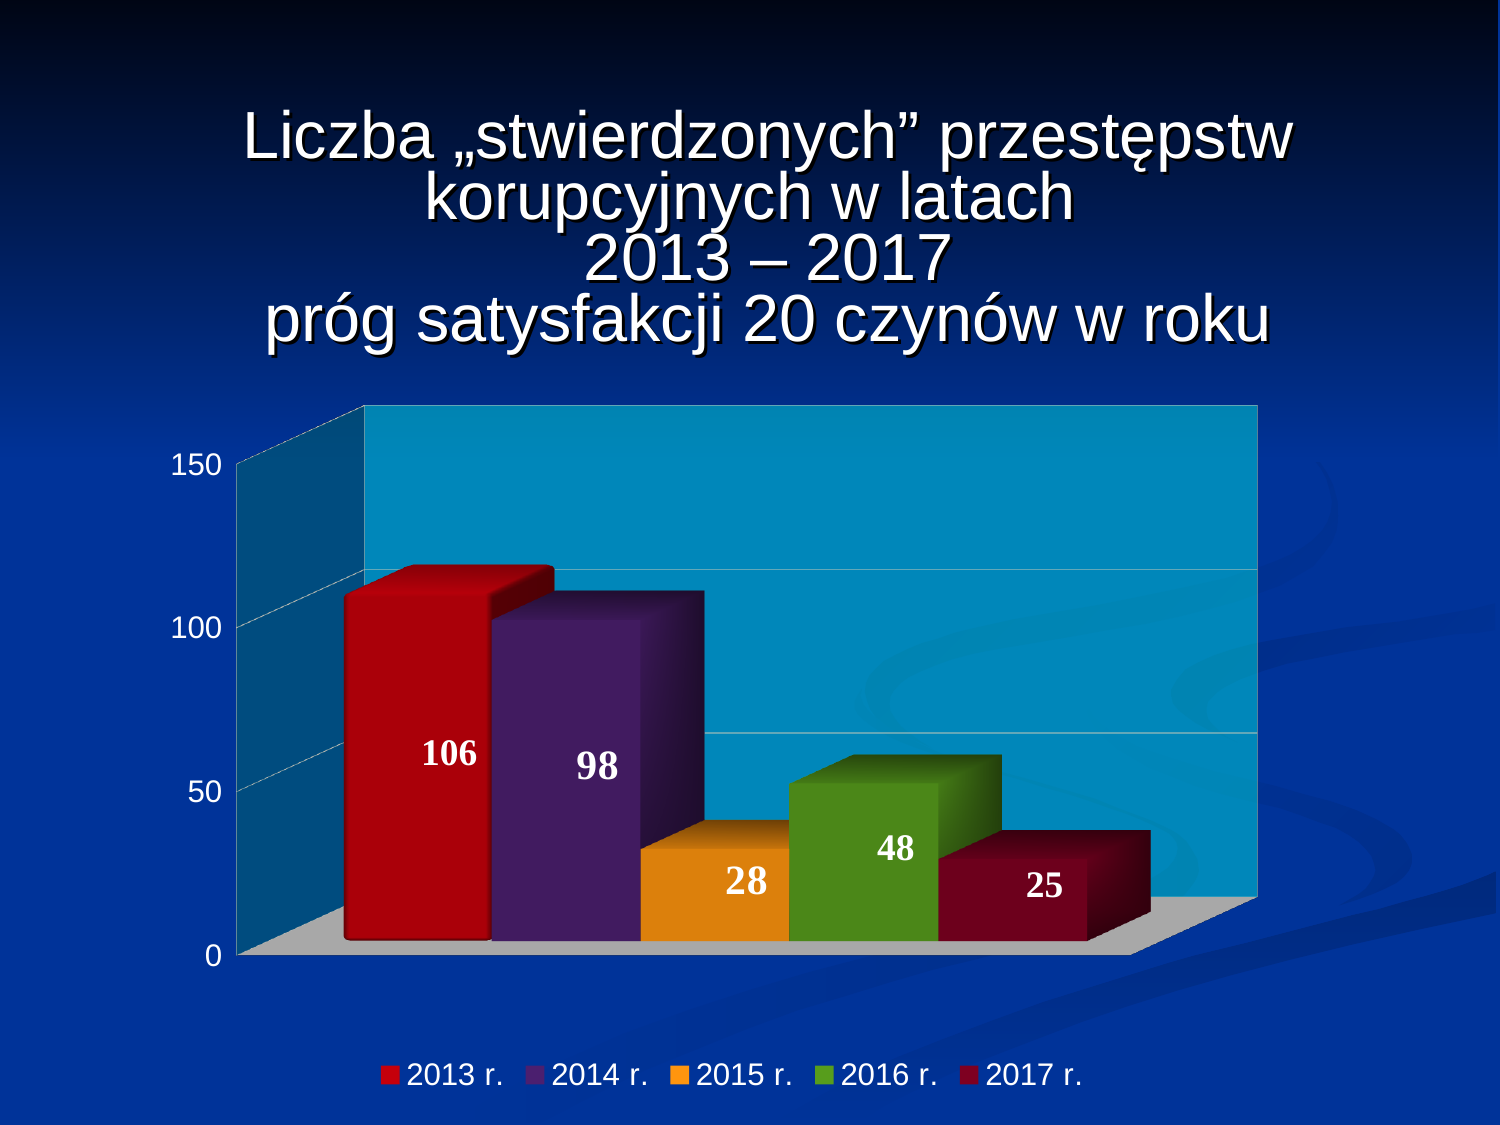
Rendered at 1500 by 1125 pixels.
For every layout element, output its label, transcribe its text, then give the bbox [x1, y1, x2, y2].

chart [130, 377, 1335, 1099]
title Liczba „stwierdzonych” przestępstw korupcyjnych w latach 2013 – 2017 próg satysfakcji 20 czynów w roku [94, 84, 1444, 319]
